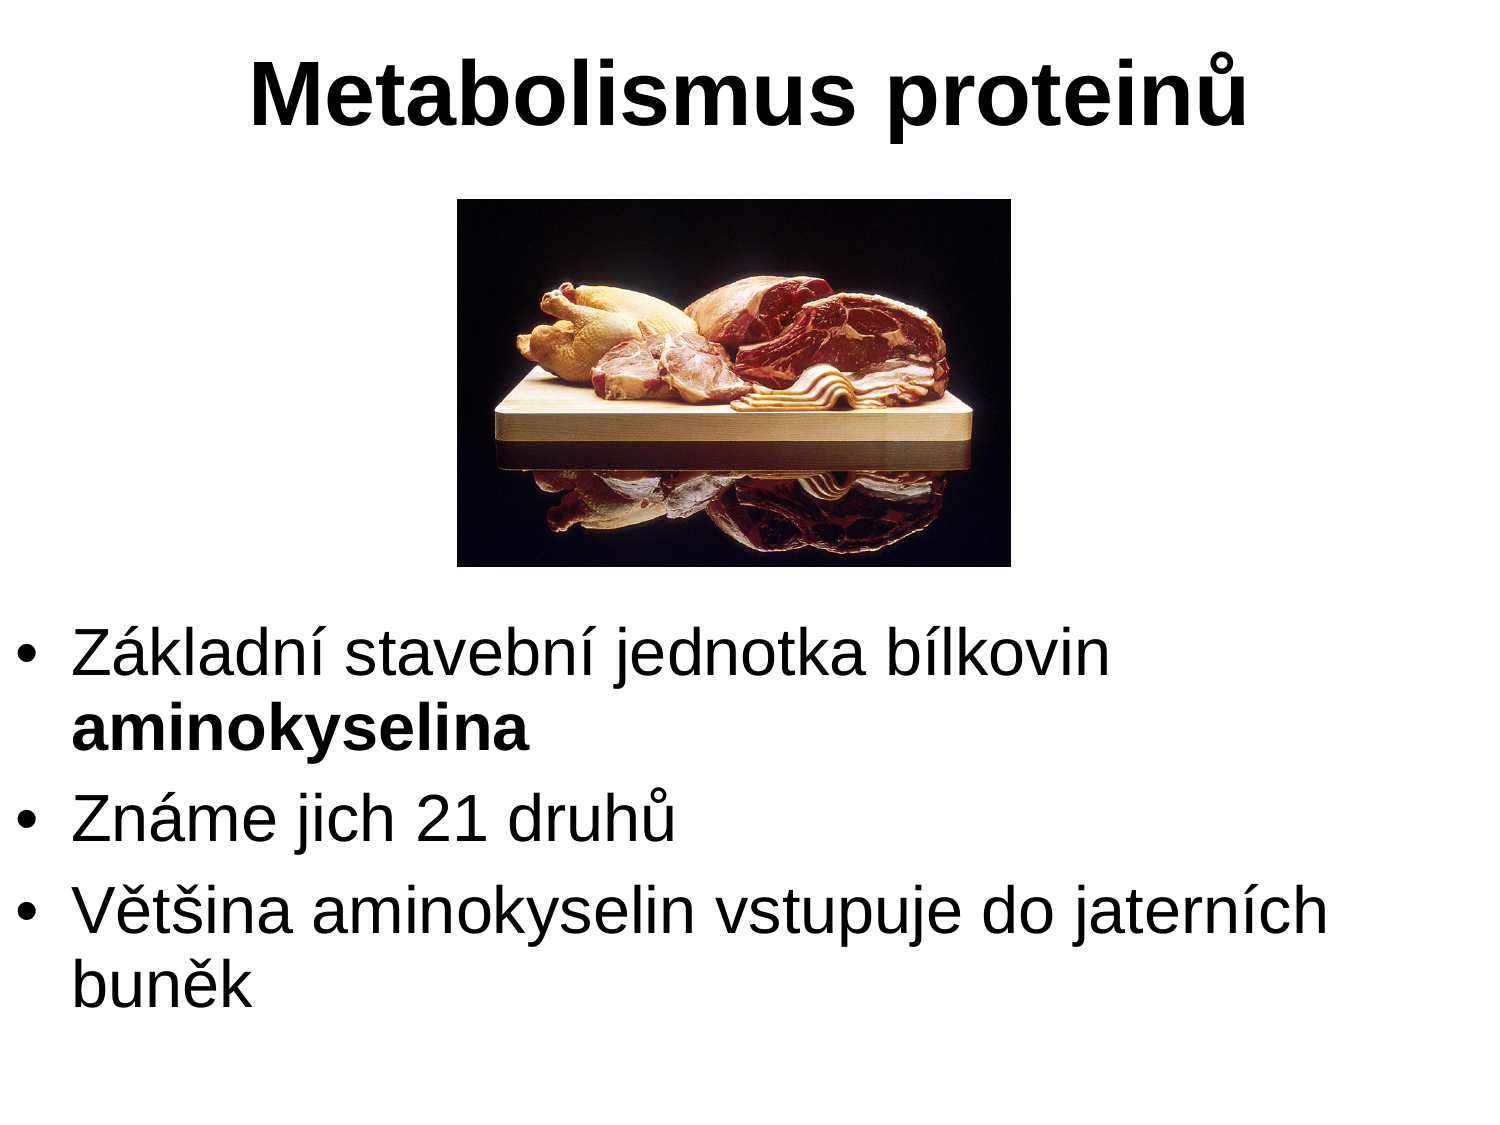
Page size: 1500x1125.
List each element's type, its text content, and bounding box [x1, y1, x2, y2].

picture [457, 199, 1011, 567]
list Základní stavební jednotka bílkovin aminokyselina Známe jich 21 druhů Většina aminokyselin vstupuje do jaterních buněk [0, 607, 1500, 1125]
title Metabolismus proteinů [75, 23, 1426, 165]
